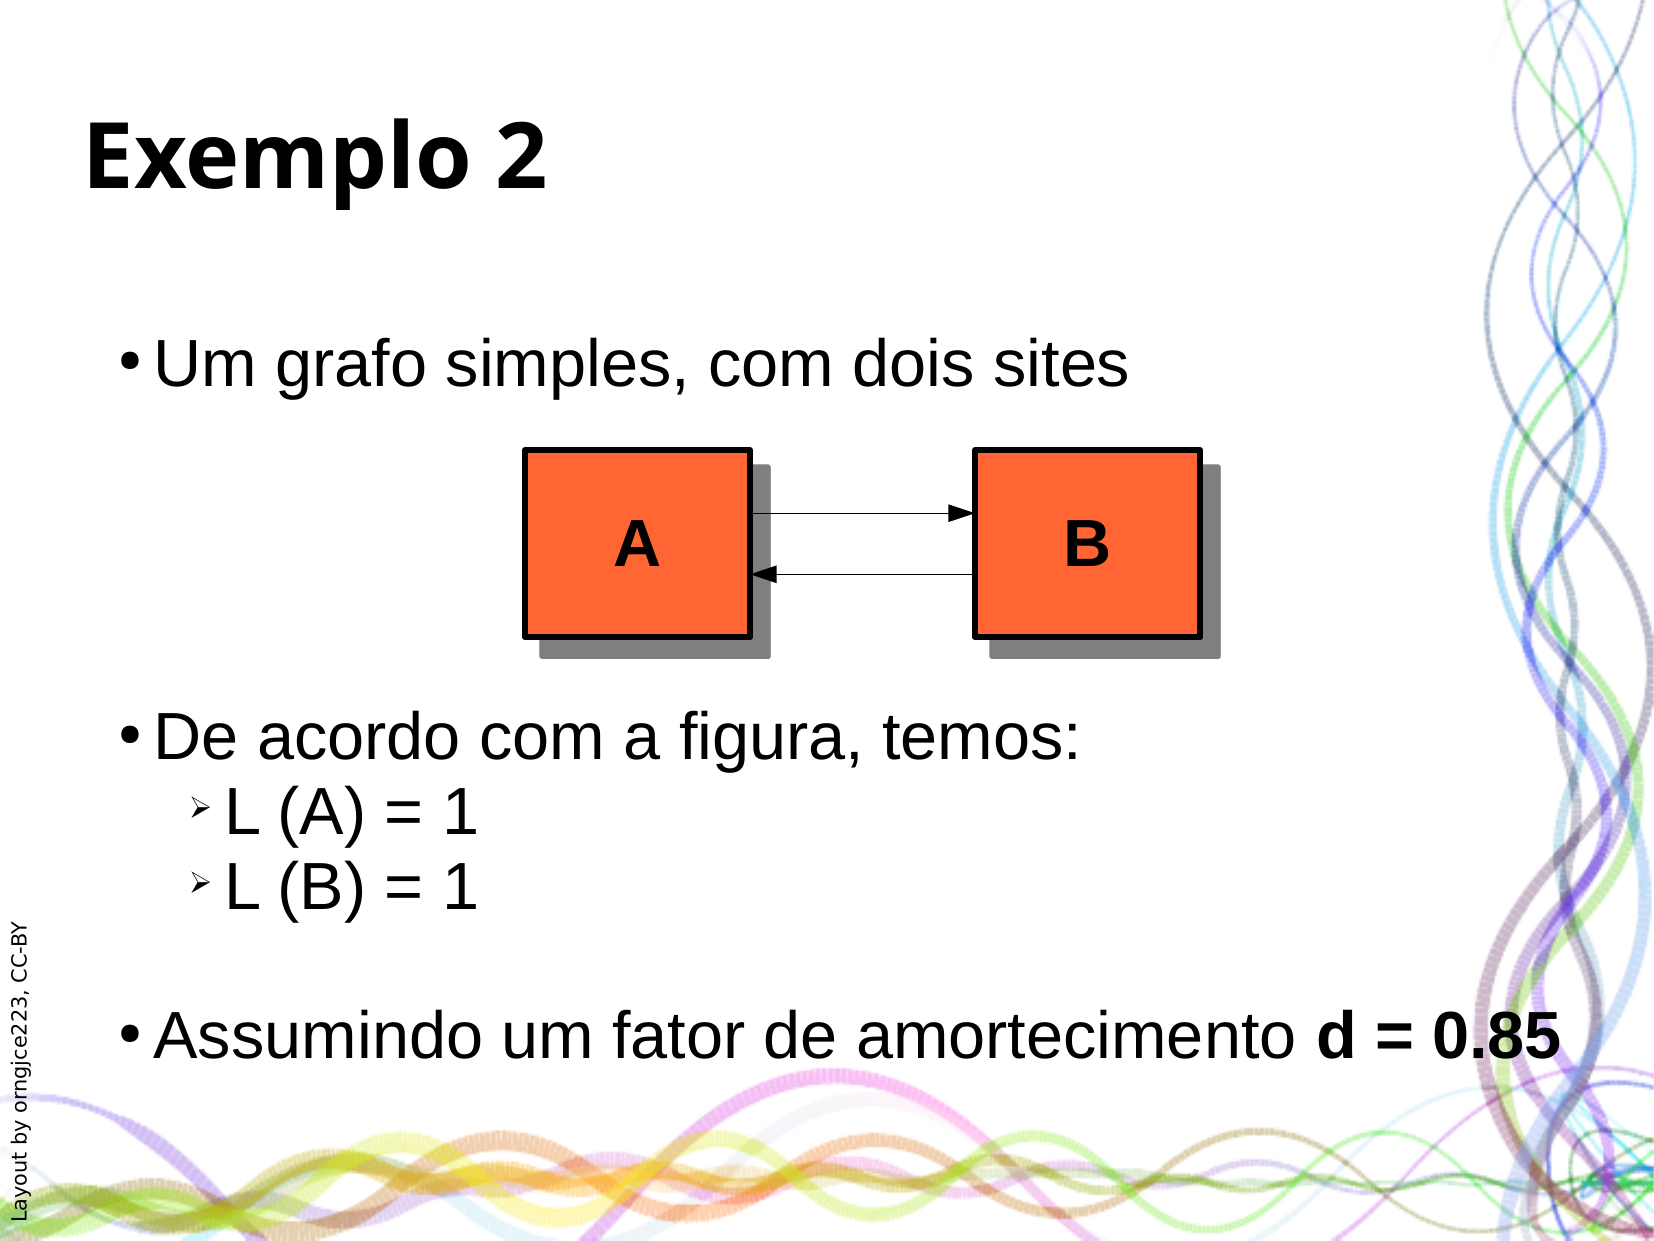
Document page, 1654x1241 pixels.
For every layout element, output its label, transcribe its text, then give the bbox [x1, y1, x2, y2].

text_box B [975, 449, 1201, 638]
title Exemplo 2 [82, 49, 1571, 257]
picture [0, 0, 1654, 1241]
text_box A [525, 449, 751, 638]
subtitle Um grafo simples, com dois sites De acordo com a figura, temos: L (A) = 1 L (B) = 1 Assumindo um fator de amortecimento d = 0.85 [82, 290, 1571, 1109]
